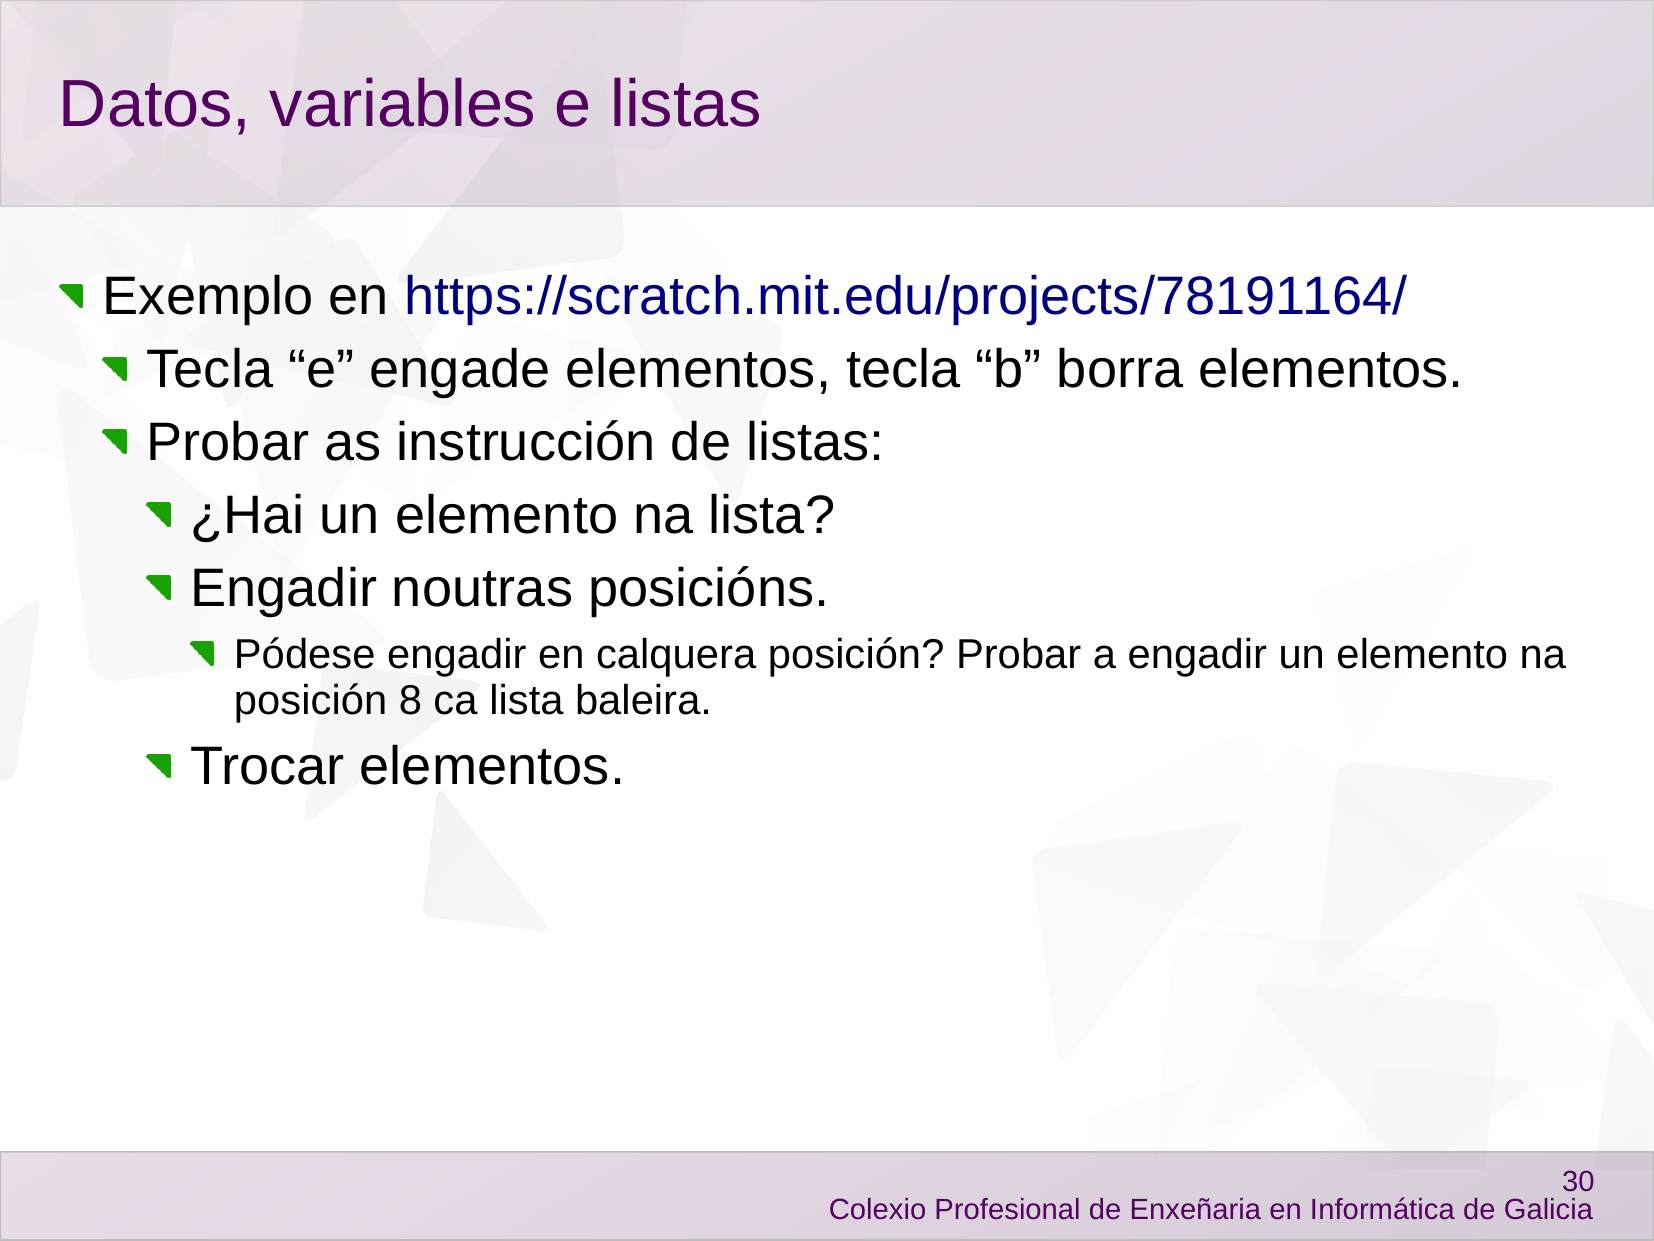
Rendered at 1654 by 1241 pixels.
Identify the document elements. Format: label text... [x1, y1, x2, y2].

picture [0, 0, 783, 931]
list Exemplo en https://scratch.mit.edu/projects/78191164/ Tecla “e” engade elementos, tecla “b” borra elementos. Probar as instrucción de listas: ¿Hai un elemento na lista? Engadir noutras posicións. Pódese engadir en calquera posición? Probar a engadir un elemento na posición 8 ca lista baleira. Trocar elementos. [59, 265, 1595, 986]
picture [915, 548, 1654, 1169]
title Datos, variables e listas [59, 29, 1595, 178]
